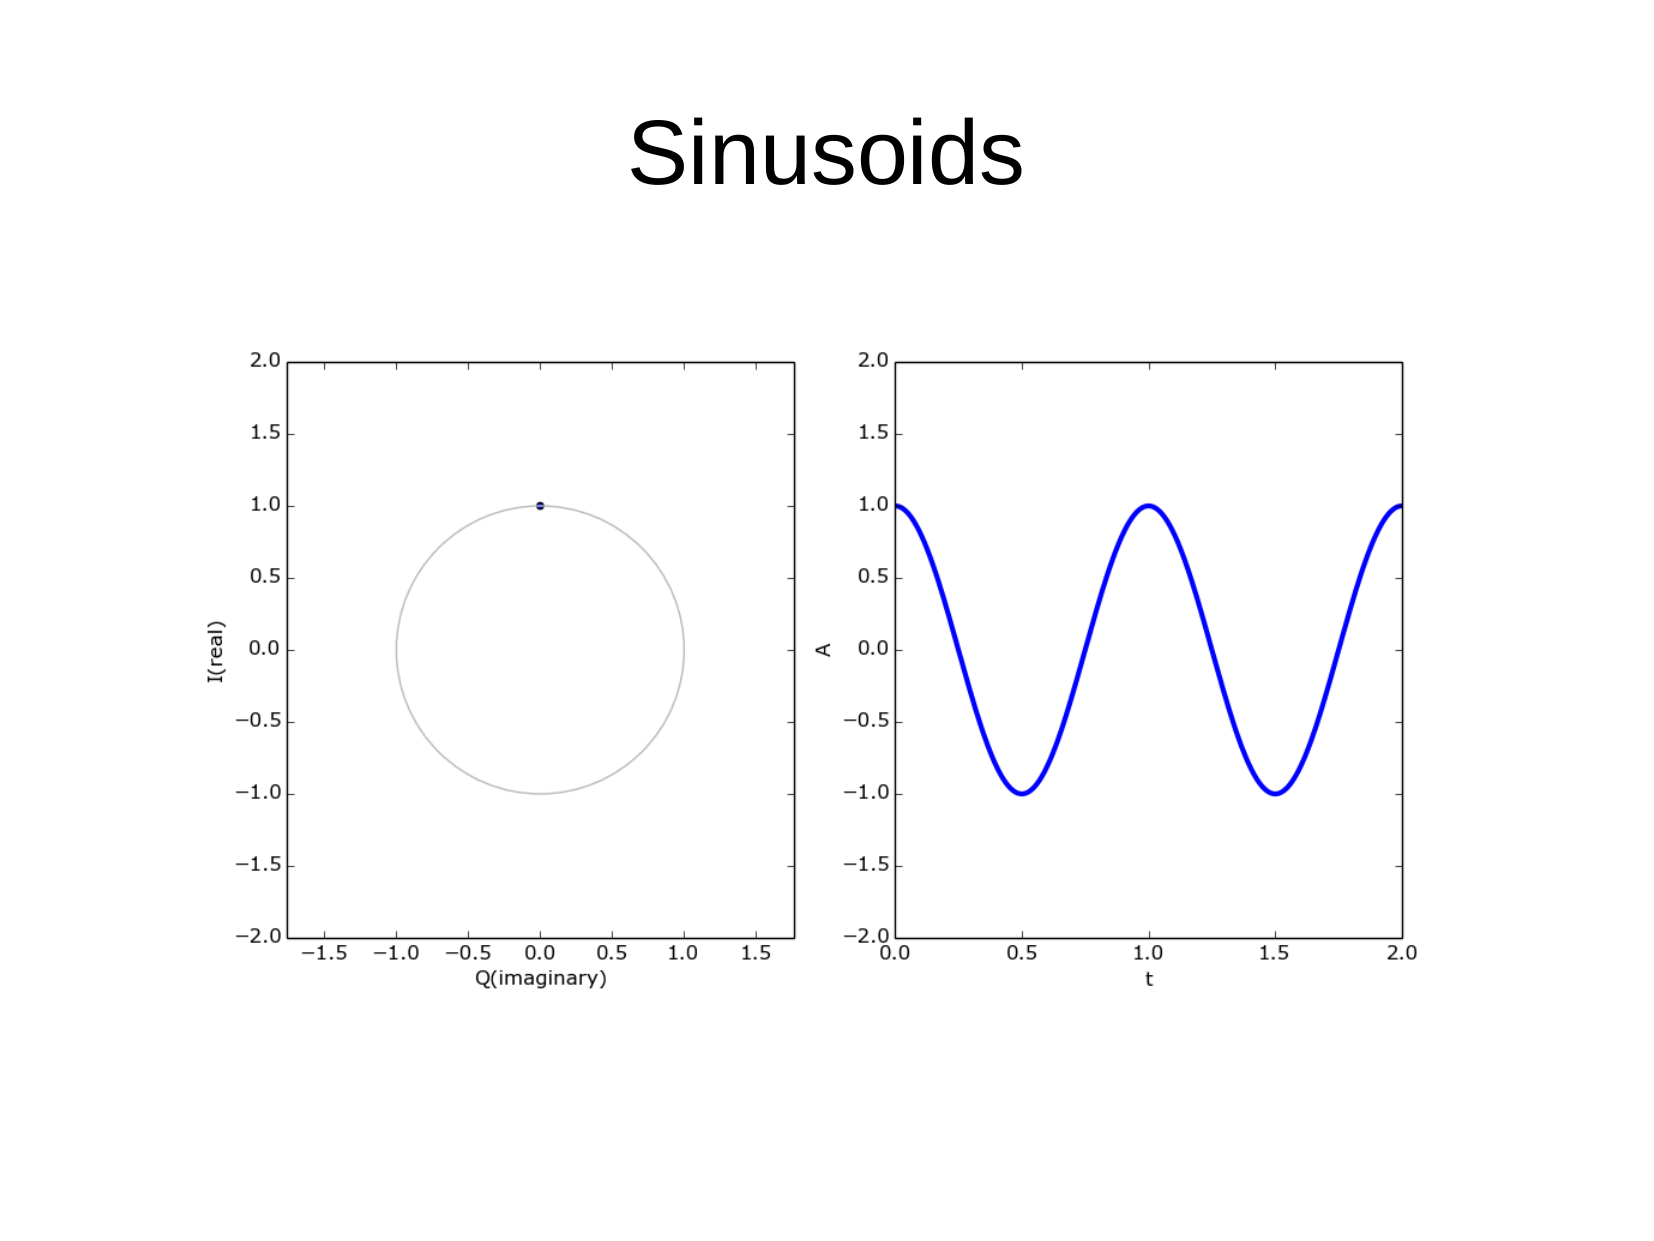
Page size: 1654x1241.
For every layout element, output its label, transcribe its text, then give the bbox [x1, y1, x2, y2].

picture [107, 290, 1546, 1010]
title Sinusoids [82, 49, 1571, 257]
